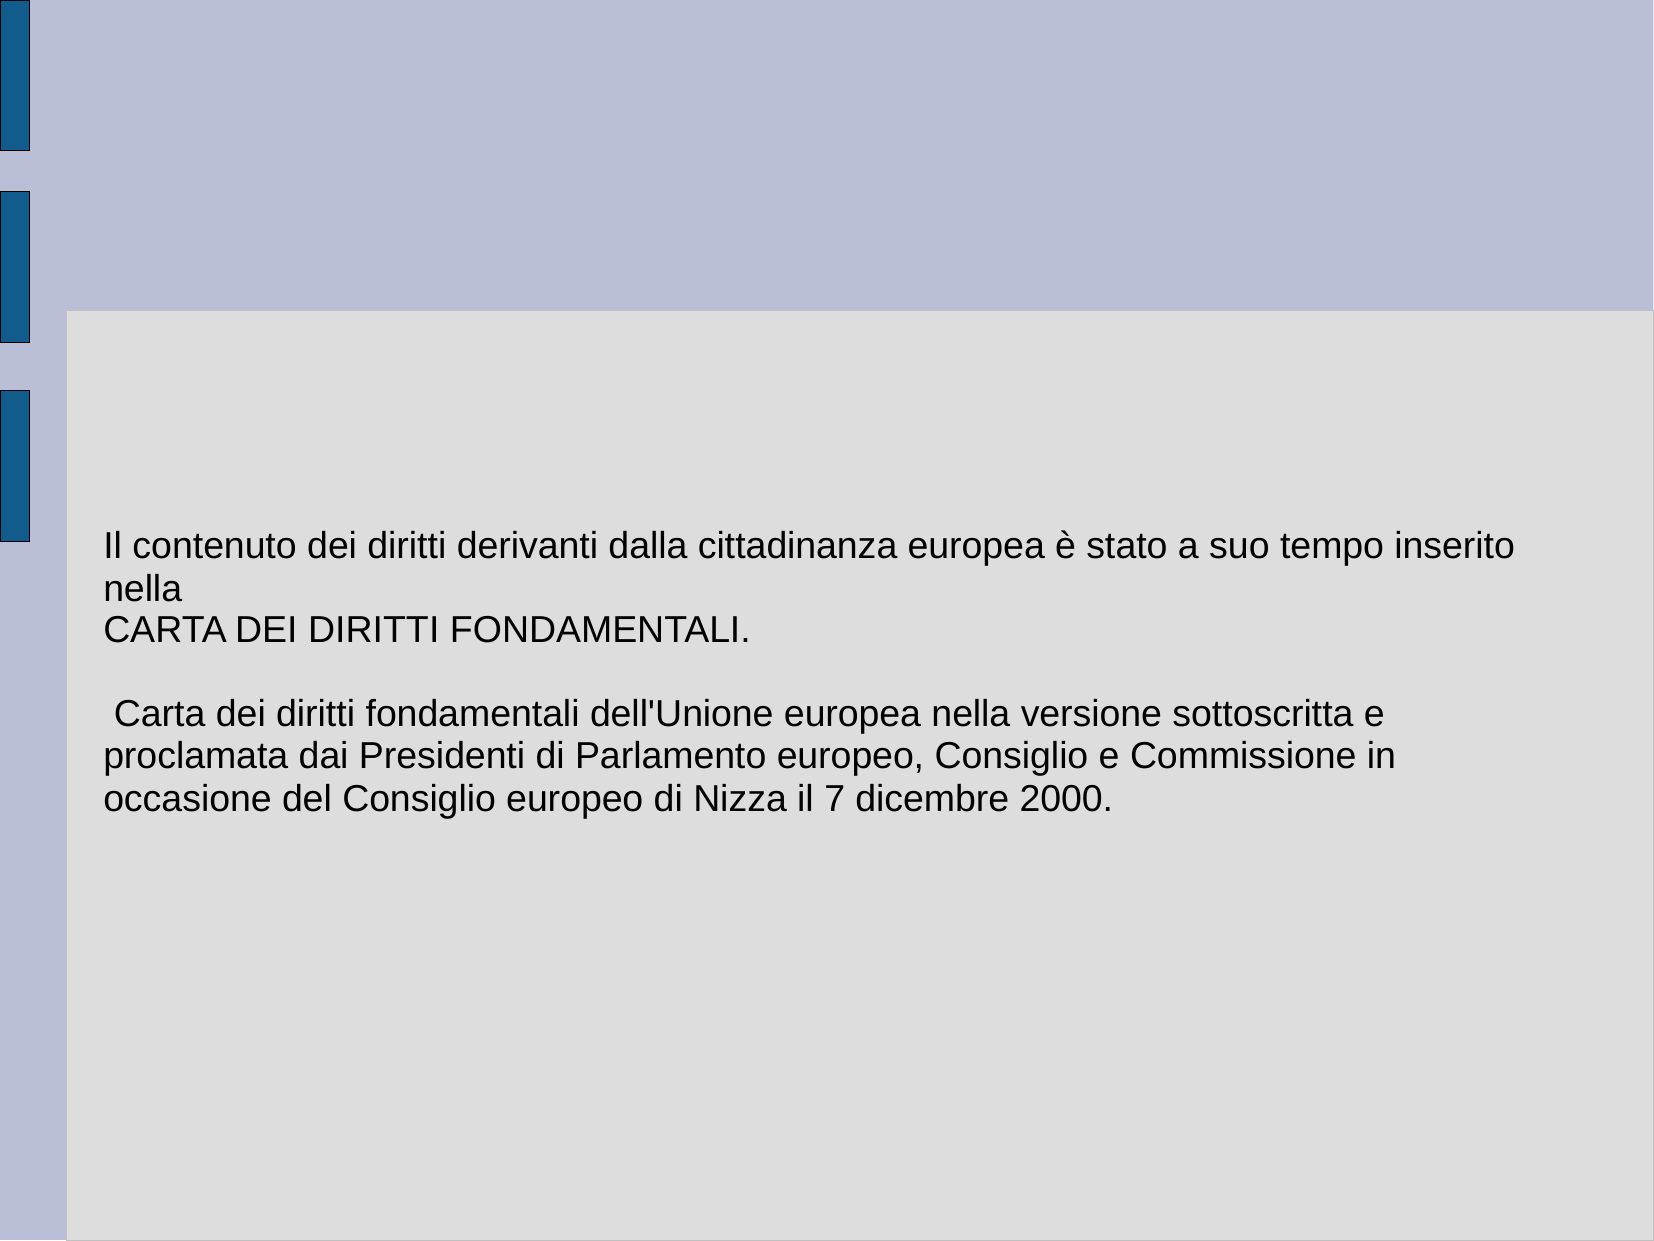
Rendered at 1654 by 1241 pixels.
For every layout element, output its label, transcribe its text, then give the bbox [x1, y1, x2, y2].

text_box Il contenuto dei diritti derivanti dalla cittadinanza europea è stato a suo tempo inserito nella CARTA DEI DIRITTI FONDAMENTALI. Carta dei diritti fondamentali dell'Unione europea nella versione sottoscritta e proclamata dai Presidenti di Parlamento europeo, Consiglio e Commissione in occasione del Consiglio europeo di Nizza il 7 dicembre 2000. [88, 517, 1565, 827]
